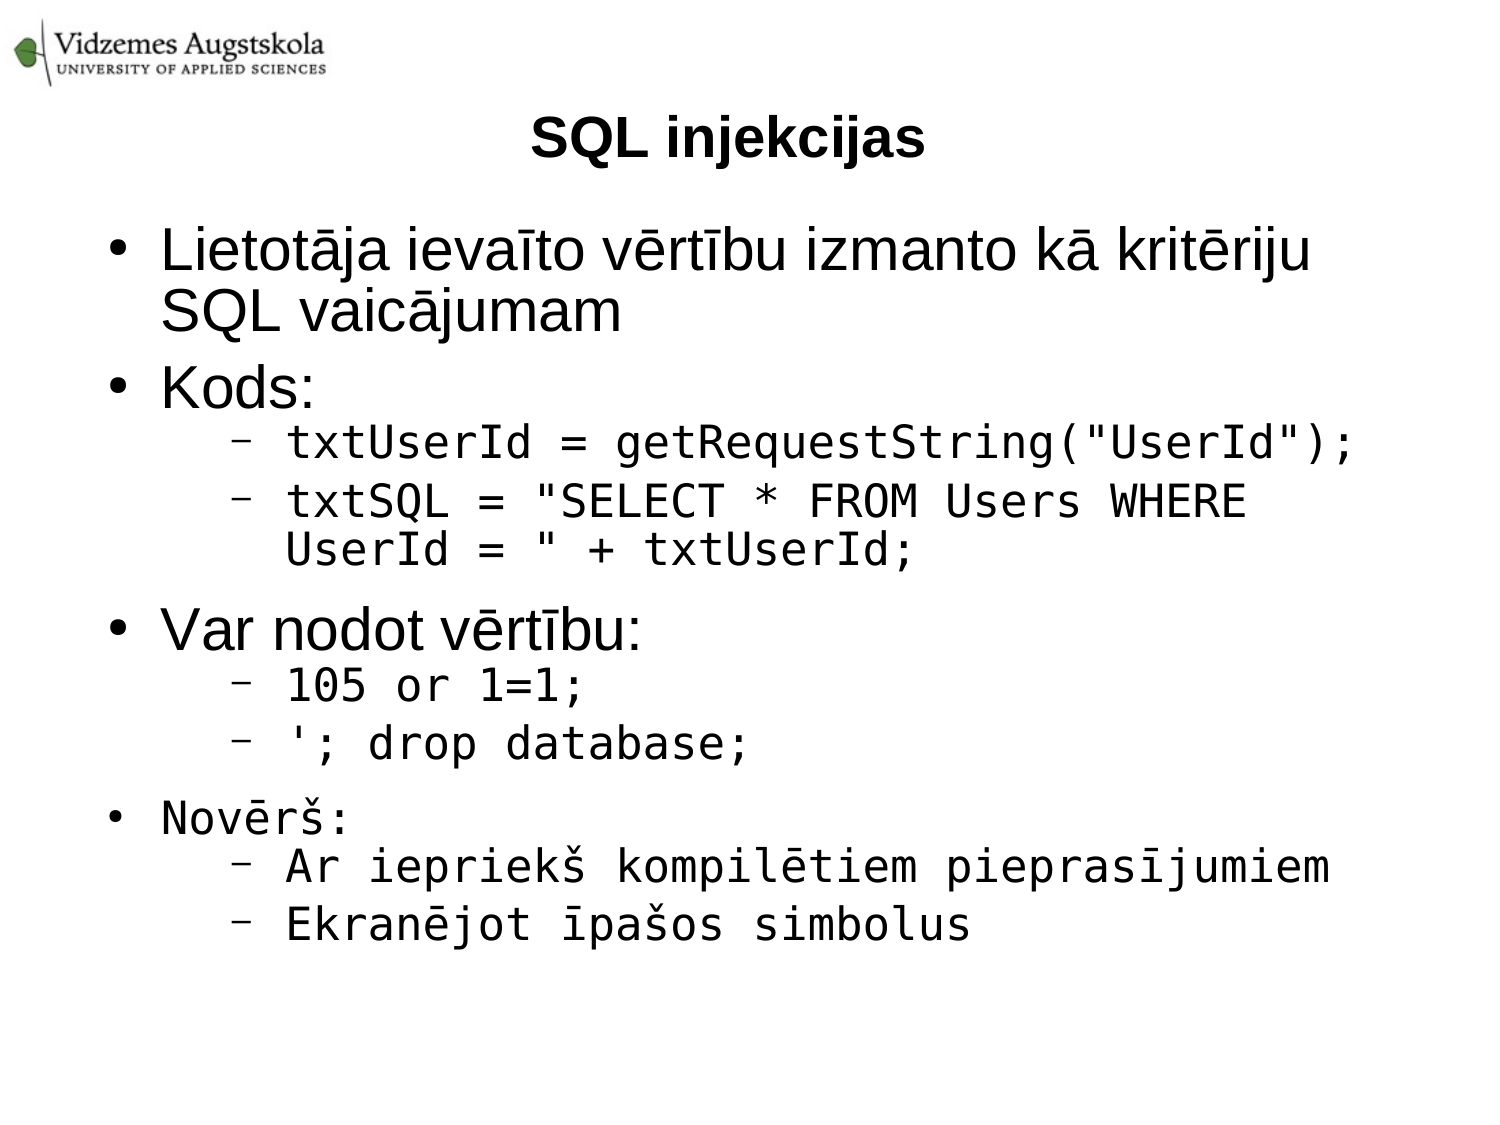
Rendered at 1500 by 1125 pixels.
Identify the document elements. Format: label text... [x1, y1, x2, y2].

list Lietotāja ievaīto vērtību izmanto kā kritēriju SQL vaicājumam Kods: txtUserId = getRequestString("UserId"); txtSQL = "SELECT * FROM Users WHERE UserId = " + txtUserId; Var nodot vērtību: 105 or 1=1; '; drop database; Novērš: Ar iepriekš kompilētiem pieprasījumiem Ekranējot īpašos simbolus [74, 214, 1424, 1004]
title SQL injekcijas [85, 87, 1372, 177]
picture [5, 2, 334, 102]
